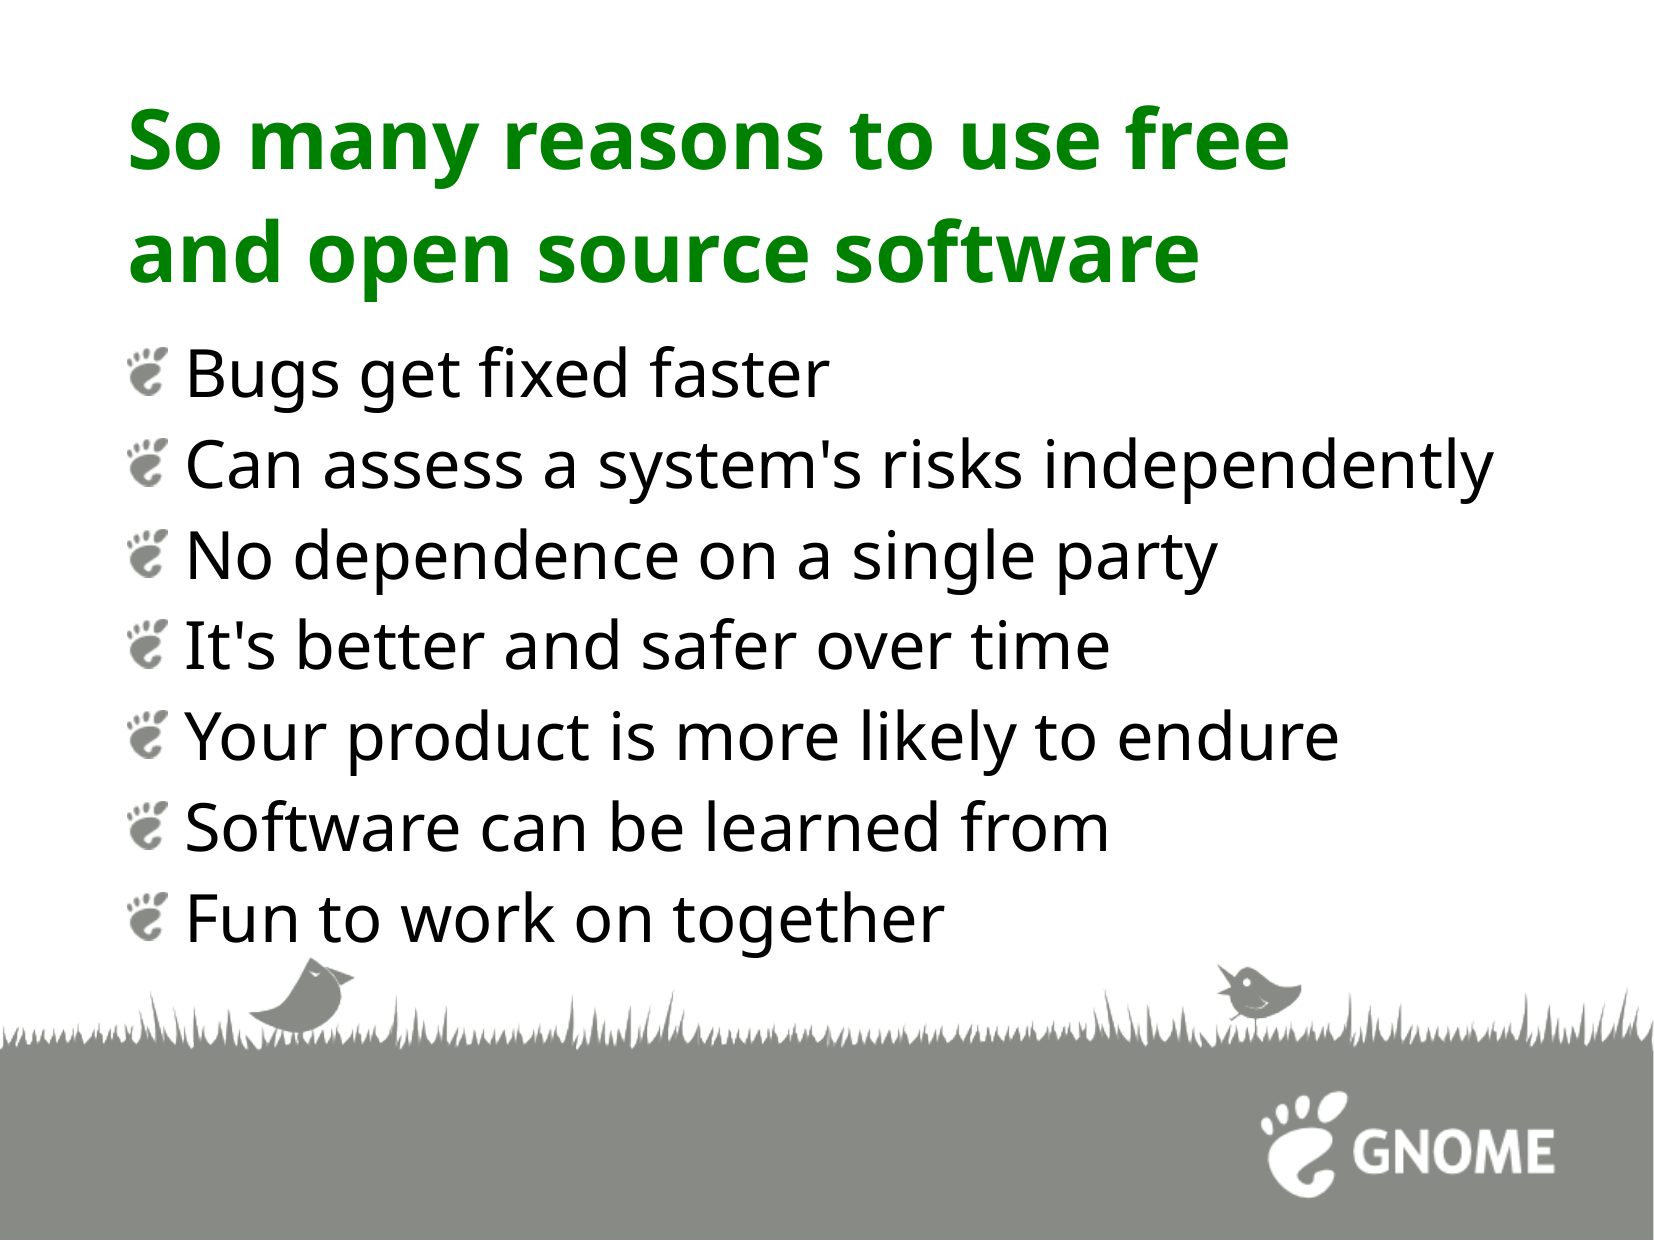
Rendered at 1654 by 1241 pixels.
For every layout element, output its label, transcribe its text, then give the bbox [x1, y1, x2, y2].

text_box So many reasons to use free and open source software [112, 72, 1351, 311]
text_box Bugs get fixed faster Can assess a system's risks independently No dependence on a single party It's better and safer over time Your product is more likely to endure Software can be learned from Fun to work on together [112, 318, 1576, 1051]
picture [0, 0, 1654, 1241]
